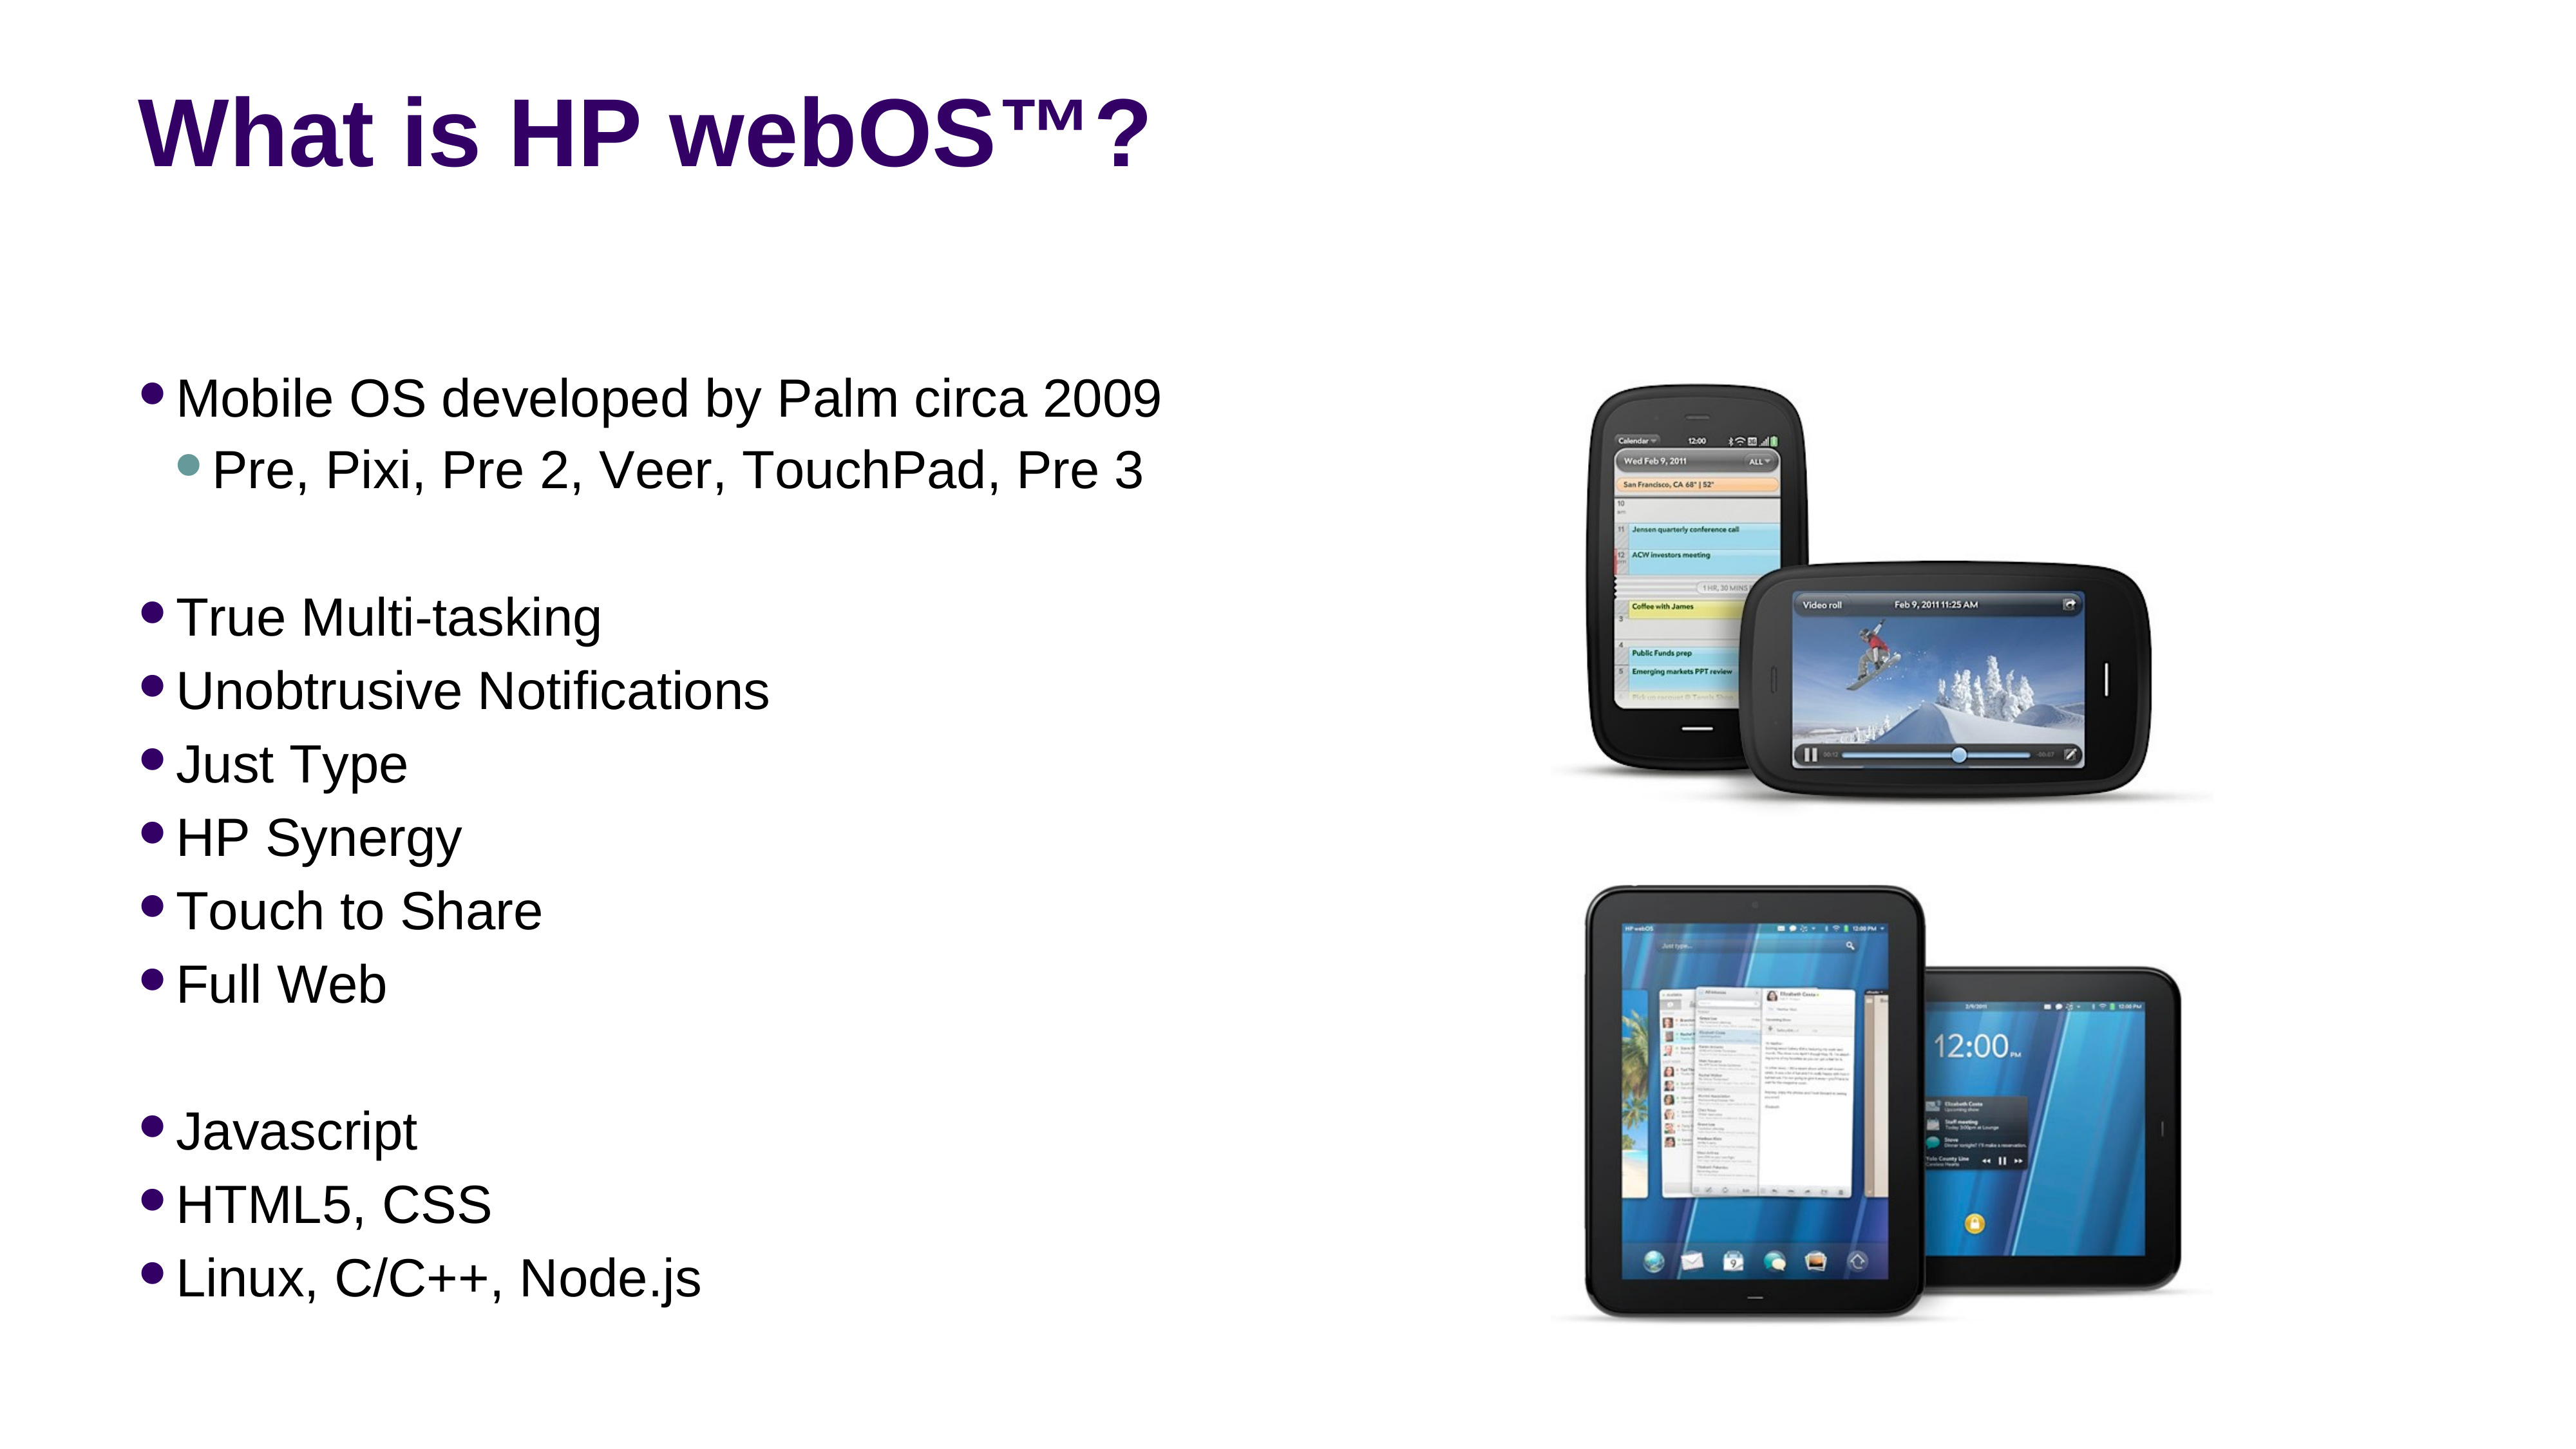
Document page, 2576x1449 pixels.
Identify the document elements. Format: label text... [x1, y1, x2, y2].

title What is HP webOS™? [128, 26, 2120, 300]
picture [1551, 363, 2213, 829]
picture [1551, 885, 2213, 1327]
list Mobile OS developed by Palm circa 2009 Pre, Pixi, Pre 2, Veer, TouchPad, Pre 3 True Multi-tasking Unobtrusive Notifications Just Type HP Synergy Touch to Share Full Web Javascript HTML5, CSS Linux, C/C++, Node.js [128, 363, 1260, 1340]
